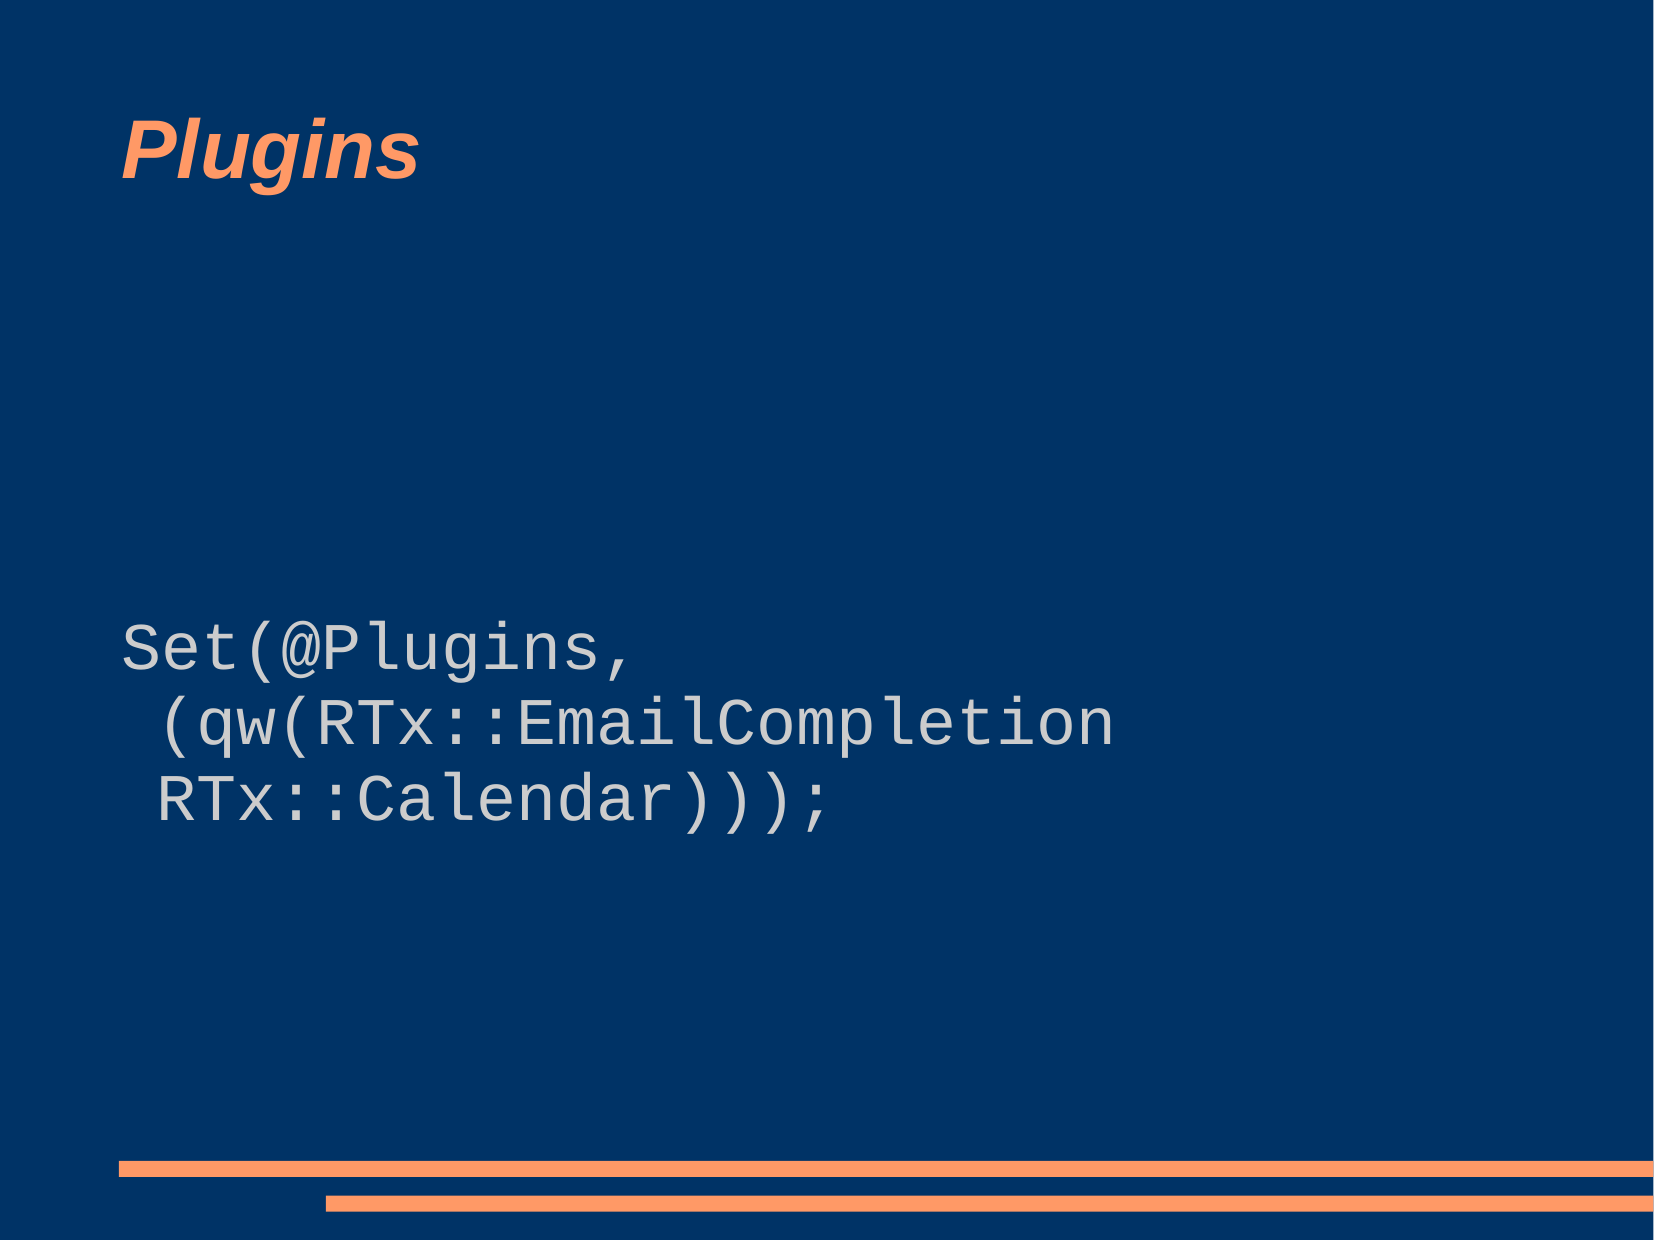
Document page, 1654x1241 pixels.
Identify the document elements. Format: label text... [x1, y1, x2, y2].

title Plugins [121, 46, 1534, 254]
subtitle Set(@Plugins,(qw(RTx::EmailCompletion RTx::Calendar))); [121, 329, 1561, 1125]
